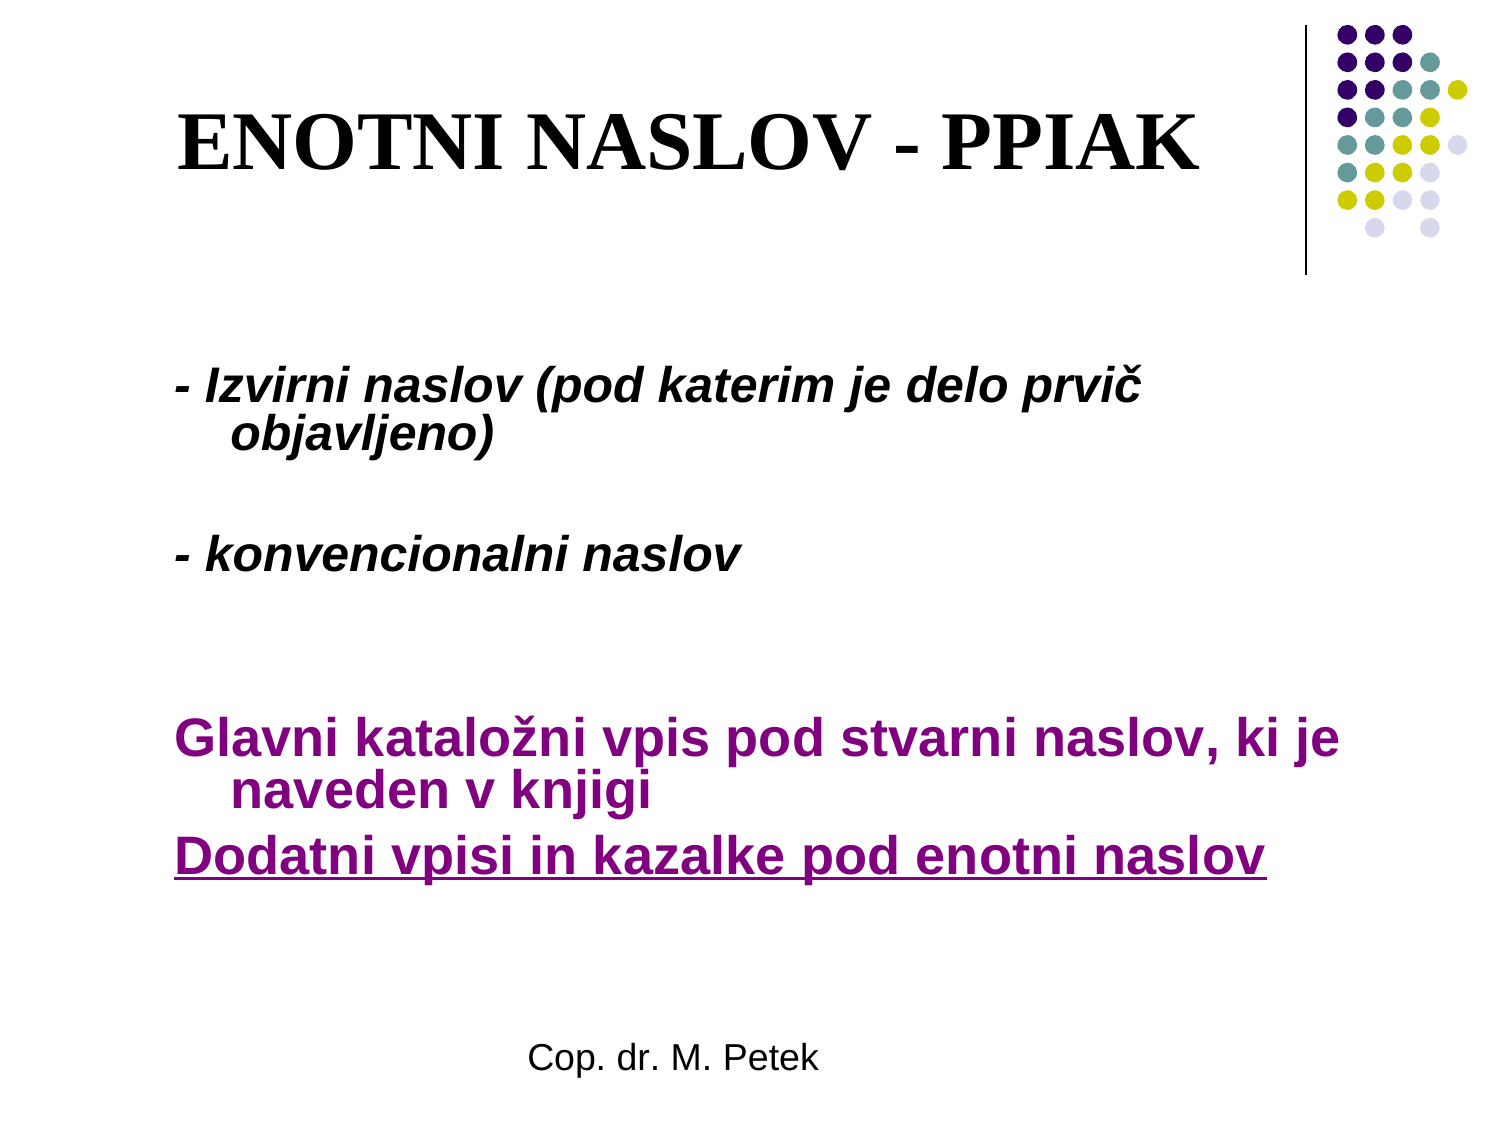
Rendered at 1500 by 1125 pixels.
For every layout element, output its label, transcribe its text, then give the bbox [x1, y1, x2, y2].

text_box ENOTNI NASLOV - PPIAK [162, 78, 1438, 194]
title [225, 0, 1500, 38]
list - Izvirni naslov (pod katerim je delo prvič objavljeno) - konvencionalni naslov Glavni kataložni vpis pod stvarni naslov, ki je naveden v knjigi Dodatni vpisi in kazalke pod enotni naslov [159, 278, 1425, 1006]
